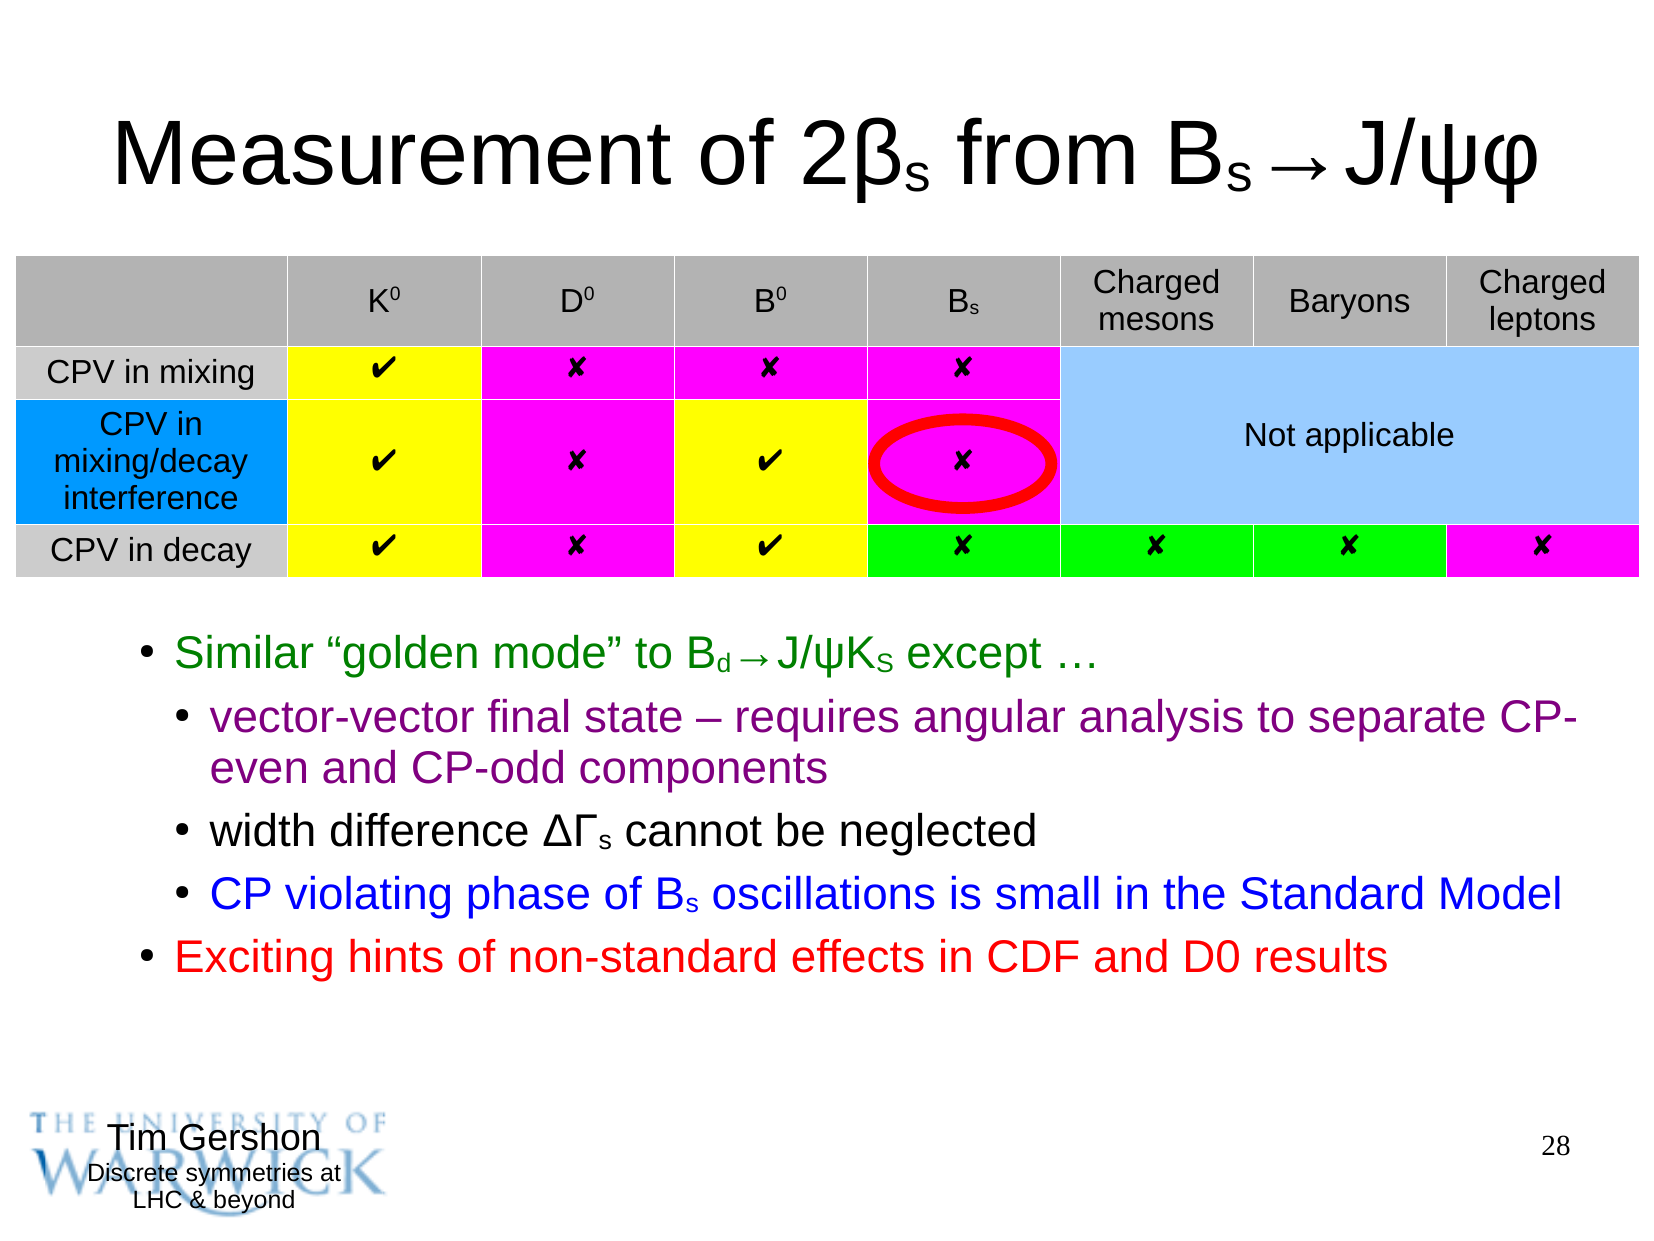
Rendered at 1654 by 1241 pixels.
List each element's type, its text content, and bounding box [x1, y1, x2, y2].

table_header Charged leptons [1447, 256, 1639, 346]
text_box Similar “golden mode” to Bd→J/ψKS except … vector-vector final state – requires angular analysis to separate CP-even and CP-odd components width difference ΔΓs cannot be neglected CP violating phase of Bs oscillations is small in the Standard Model Exciting hints of non-standard effects in CDF and D0 results [88, 620, 1595, 1035]
table_header D0 [482, 256, 674, 346]
table_header [16, 256, 287, 346]
table_cell Not applicable [1061, 347, 1639, 524]
table_header Baryons [1254, 256, 1446, 346]
table_cell ✘ [482, 347, 674, 399]
table_cell ✘ [868, 525, 1060, 577]
table_cell ✘ [482, 525, 674, 577]
text_box Tim Gershon Discrete symmetries at LHC & beyond [45, 1108, 383, 1222]
table_cell ✘ [1447, 525, 1639, 577]
table_cell ✘ [1254, 525, 1446, 577]
table_cell CPV in decay [16, 525, 287, 577]
table_cell ✘ [482, 400, 674, 524]
table_cell ✘ [881, 426, 1045, 502]
table_header K0 [288, 256, 481, 346]
picture [19, 1106, 406, 1232]
table_cell ✔ [288, 400, 481, 524]
table_cell CPV in mixing [16, 347, 287, 399]
table_cell ✔ [675, 525, 867, 577]
table_cell ✔ [288, 347, 481, 399]
table_cell ✘ [868, 347, 1060, 399]
table_cell ✘ [868, 400, 1060, 524]
table_header Bs [868, 256, 1060, 346]
table_cell ✔ [288, 525, 481, 577]
table_header Charged mesons [1061, 256, 1253, 346]
table_header B0 [675, 256, 867, 346]
title Measurement of 2βs from Bs→J/ψφ [82, 56, 1571, 250]
table_cell ✔ [675, 400, 867, 524]
table_cell CPV in mixing/decay interference [16, 400, 287, 524]
table_cell ✘ [675, 347, 867, 399]
table_cell ✘ [1061, 525, 1253, 577]
